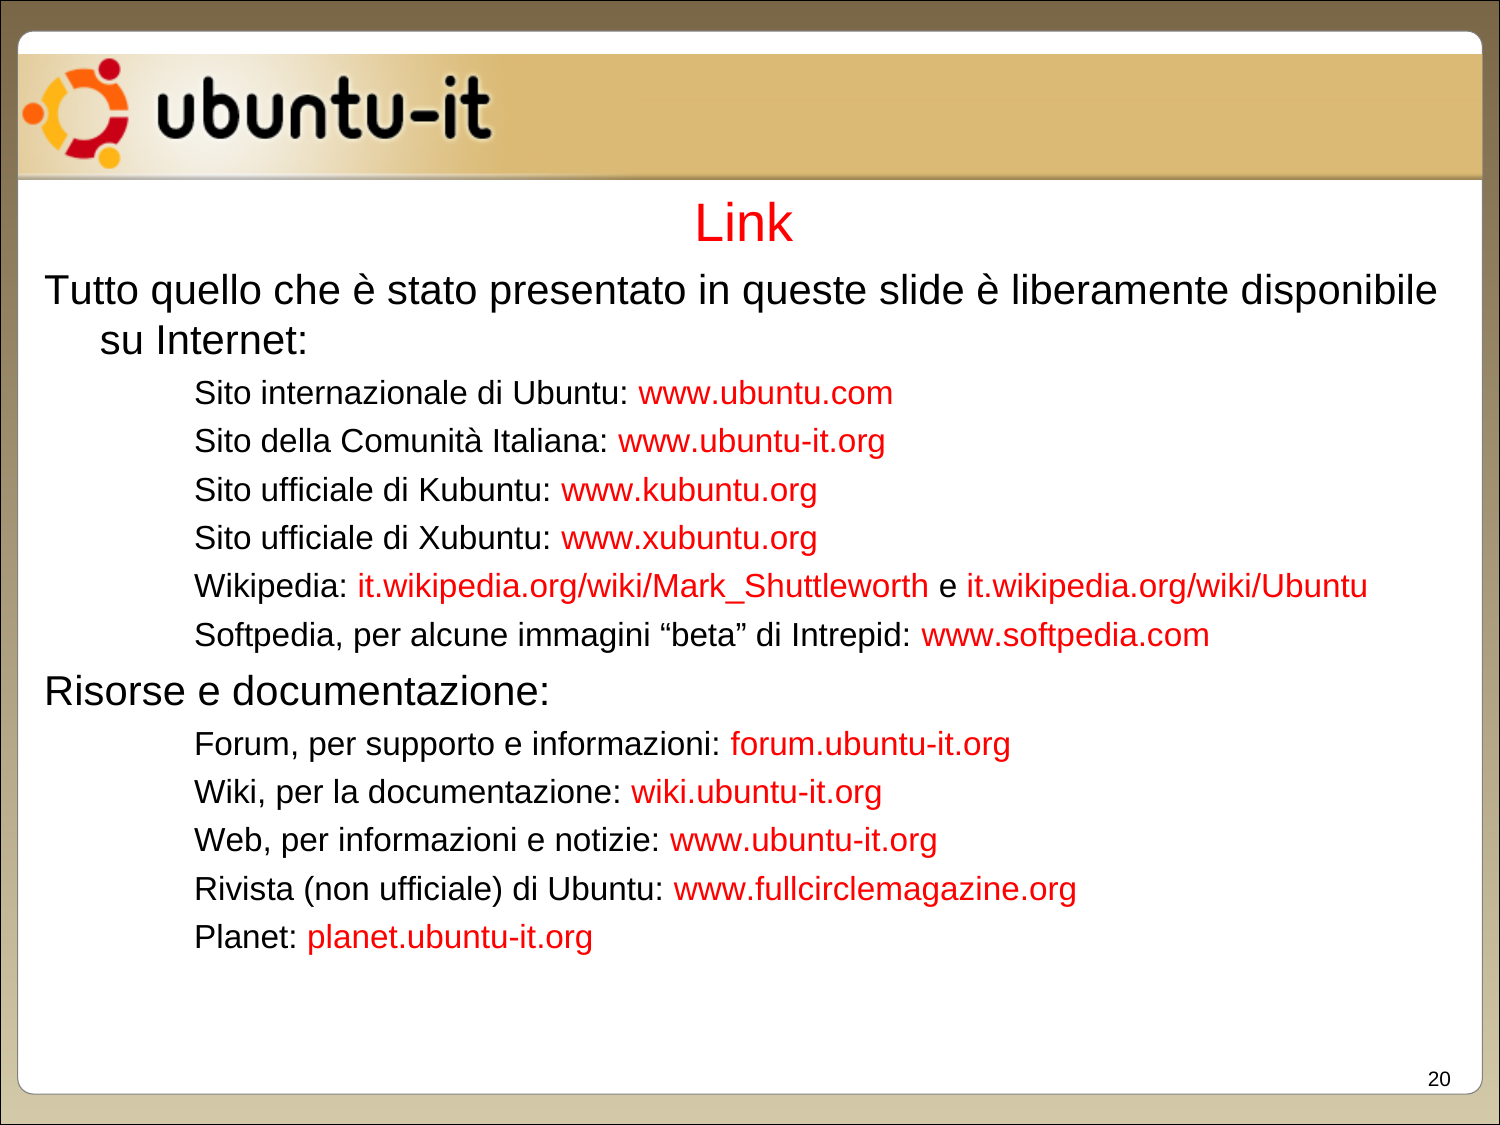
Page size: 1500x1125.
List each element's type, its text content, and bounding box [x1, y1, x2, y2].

picture [18, 54, 1483, 180]
title Link [17, 178, 1471, 262]
list Tutto quello che è stato presentato in queste slide è liberamente disponibile su Internet: Sito internazionale di Ubuntu: www.ubuntu.com Sito della Comunità Italiana: www.ubuntu-it.org Sito ufficiale di Kubuntu: www.kubuntu.org Sito ufficiale di Xubuntu: www.xubuntu.org Wikipedia: it.wikipedia.org/wiki/Mark_Shuttleworth e it.wikipedia.org/wiki/Ubuntu Softpedia, per alcune immagini “beta” di Intrepid: www.softpedia.com Risorse e documentazione: Forum, per supporto e informazioni: forum.ubuntu-it.org Wiki, per la documentazione: wiki.ubuntu-it.org Web, per informazioni e notizie: www.ubuntu-it.org Rivista (non ufficiale) di Ubuntu: www.fullcirclemagazine.org Planet: planet.ubuntu-it.org [29, 255, 1471, 1059]
